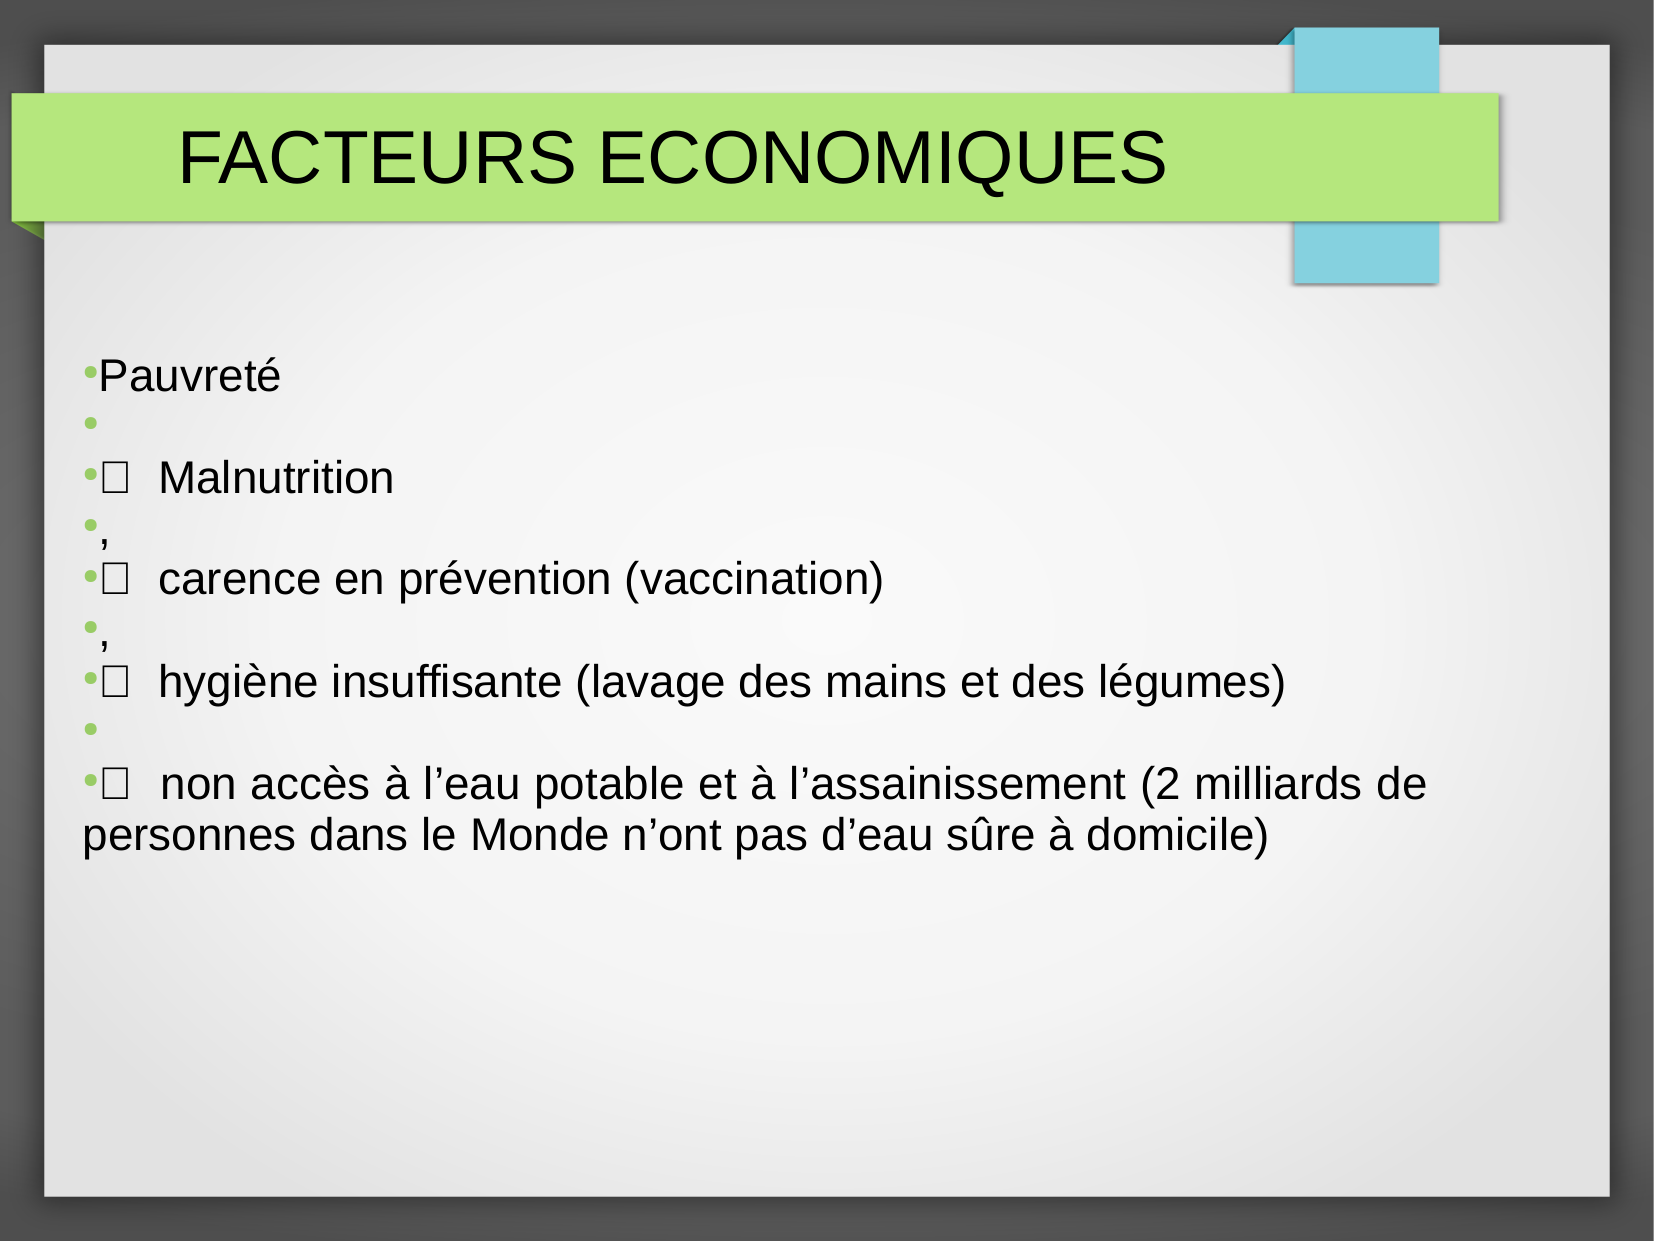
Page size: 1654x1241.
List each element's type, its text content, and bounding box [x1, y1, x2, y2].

list Pauvreté  Malnutrition ,  carence en prévention (vaccination) ,  hygiène insuffisante (lavage des mains et des légumes)  non accès à l’eau potable et à l’assainissement (2 milliards de personnes dans le Monde n’ont pas d’eau sûre à domicile) [82, 295, 1571, 1015]
title FACTEURS ECONOMIQUES [82, 94, 1264, 213]
